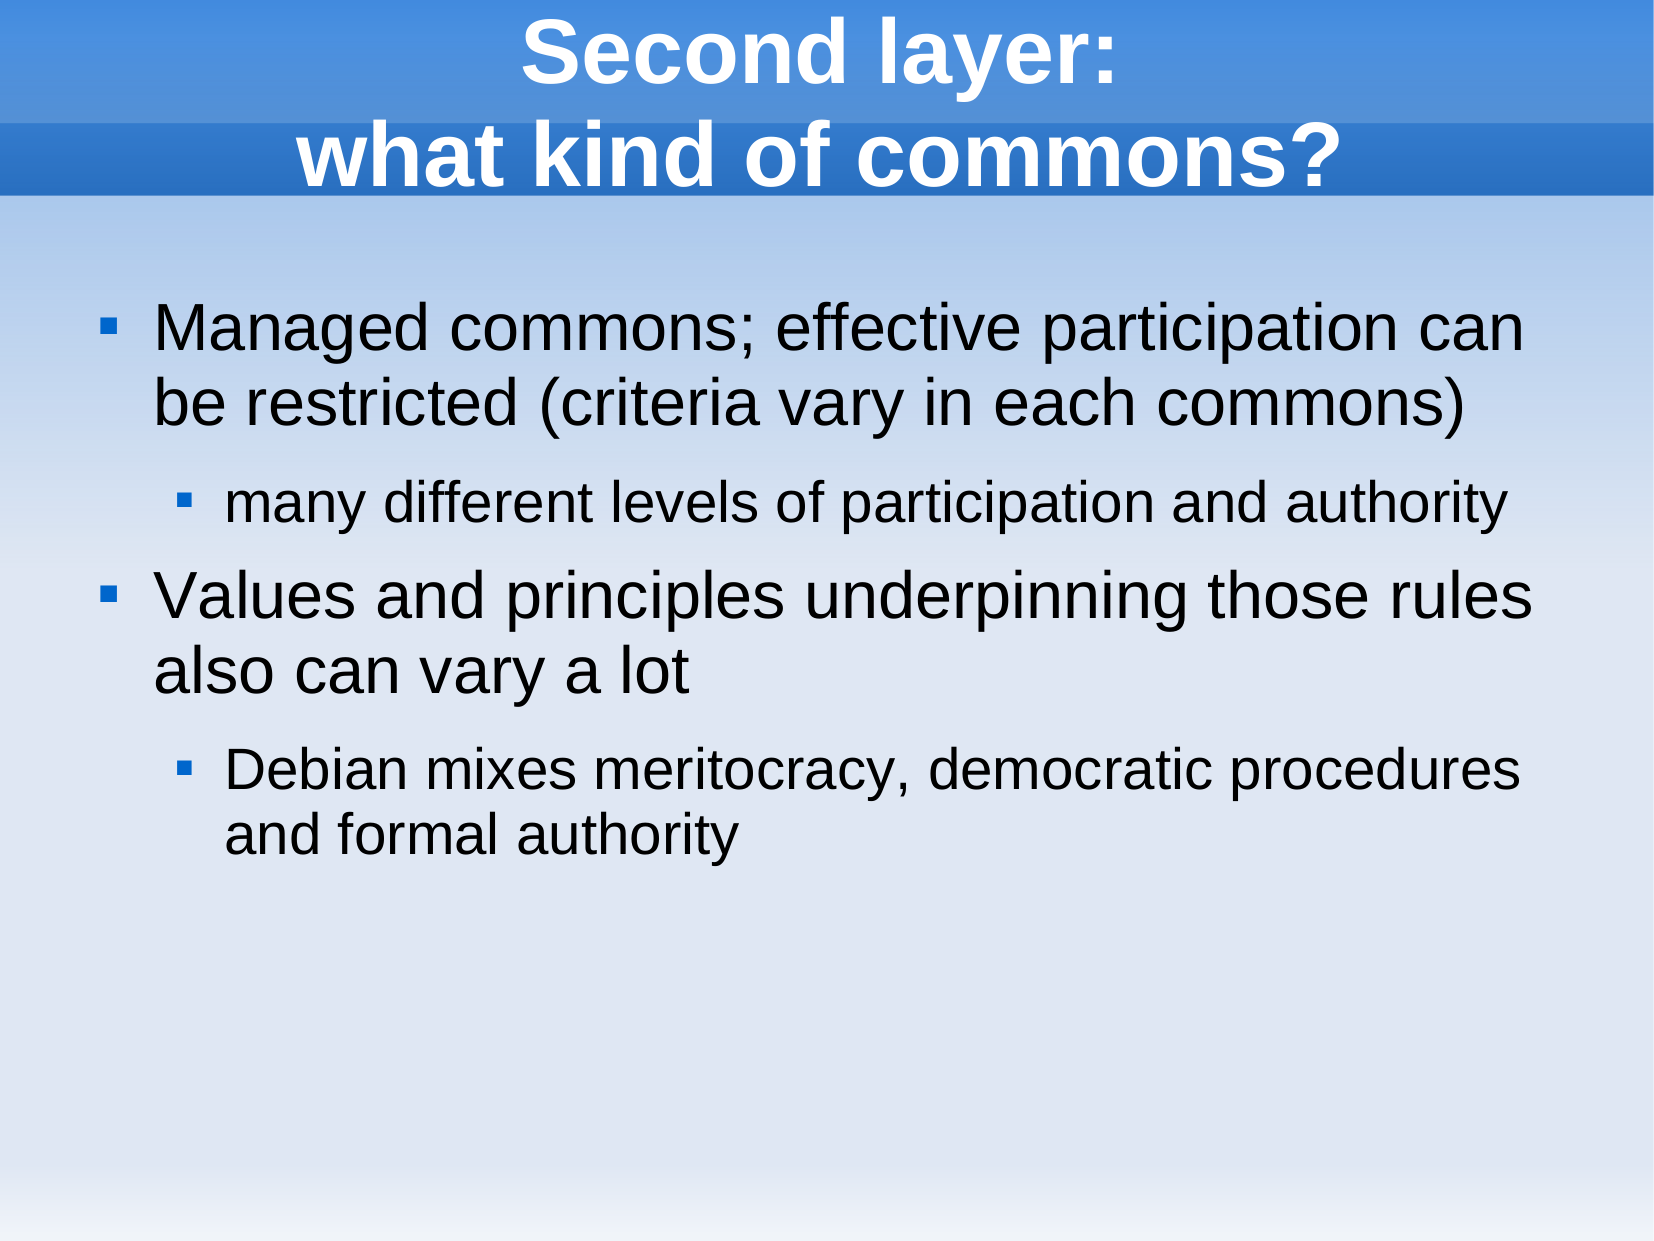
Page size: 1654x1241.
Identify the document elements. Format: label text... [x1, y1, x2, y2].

list Managed commons; effective participation can be restricted (criteria vary in each commons) many different levels of participation and authority Values and principles underpinning those rules also can vary a lot Debian mixes meritocracy, democratic procedures and formal authority [82, 290, 1571, 1109]
title Second layer: what kind of commons? [76, 1, 1565, 207]
picture [0, 0, 1654, 1241]
